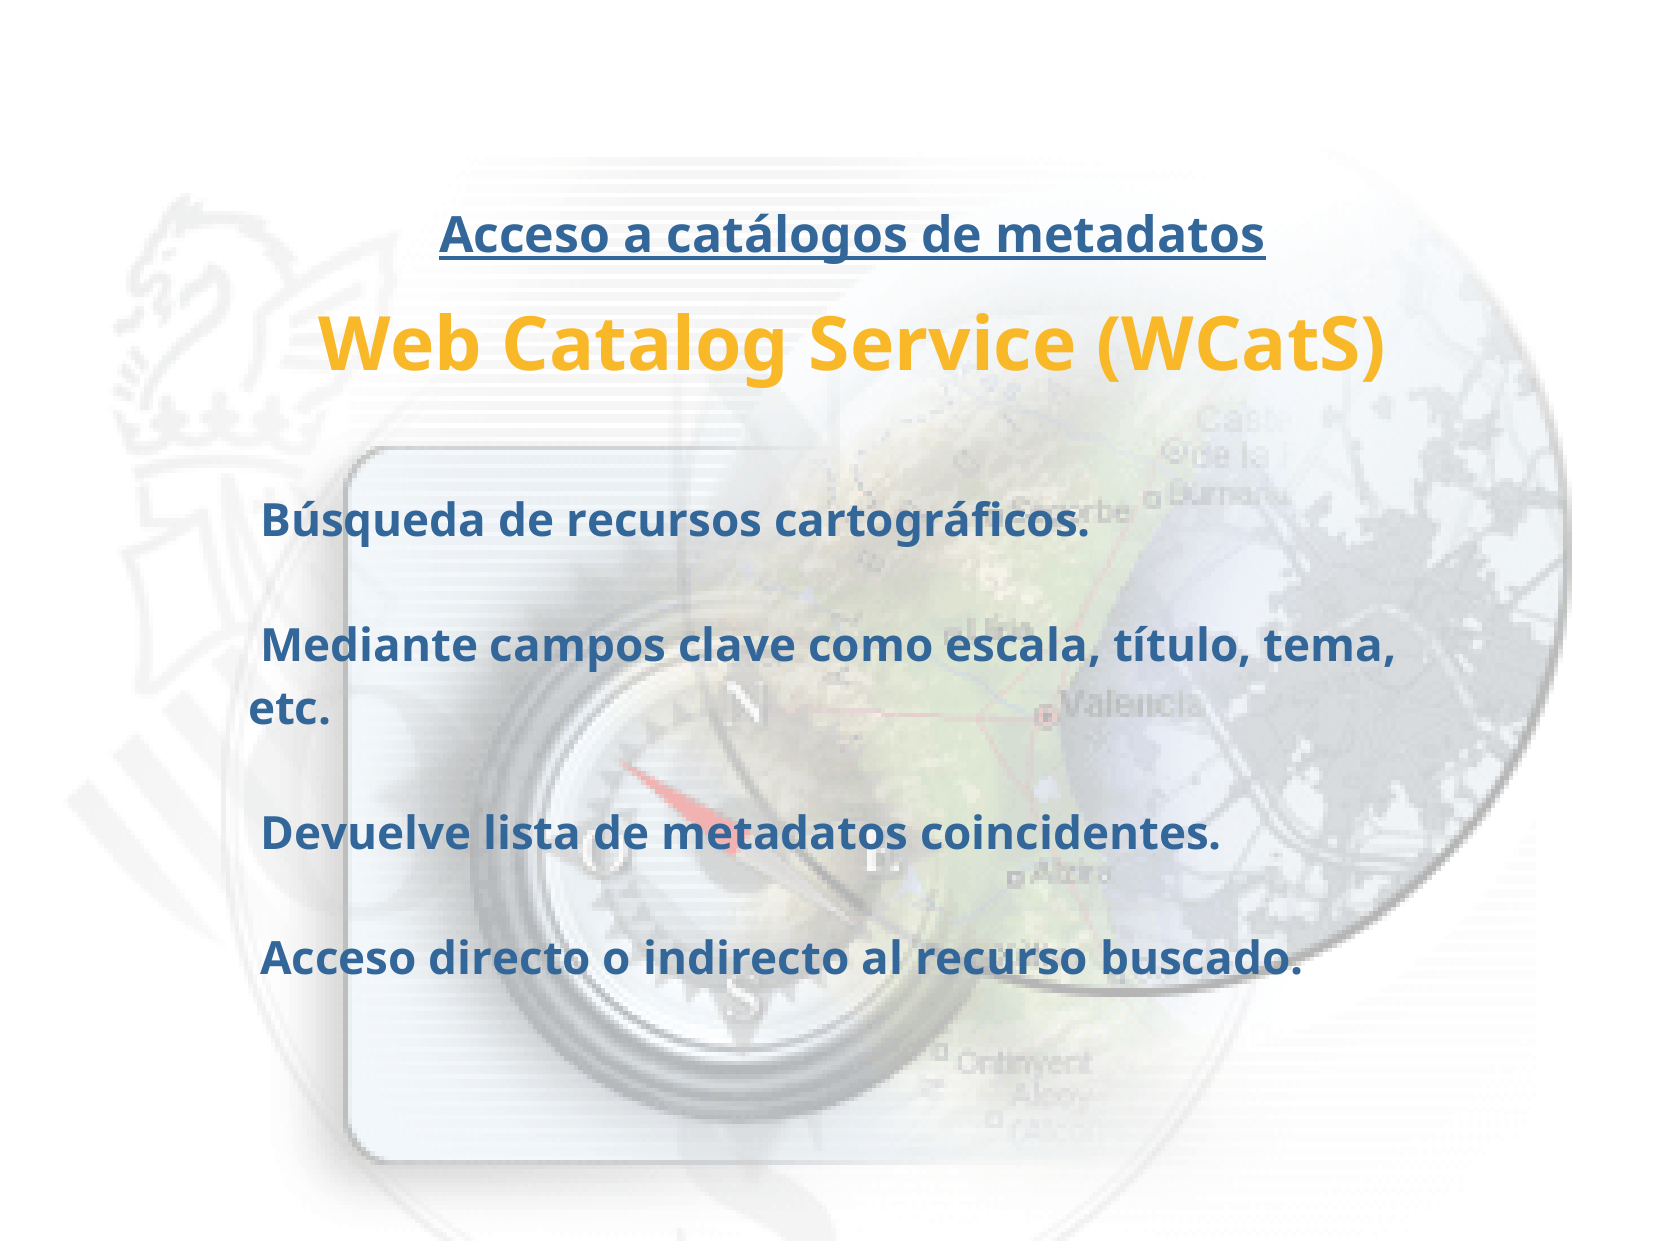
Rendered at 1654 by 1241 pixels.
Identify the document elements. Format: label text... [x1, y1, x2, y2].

text_box Acceso a catálogos de metadatos Web Catalog Service (WCatS) [147, 205, 1558, 413]
text_box Búsqueda de recursos cartográficos. Mediante campos clave como escala, título, tema, etc. Devuelve lista de metadatos coincidentes. Acceso directo o indirecto al recurso buscado. [233, 480, 1506, 969]
